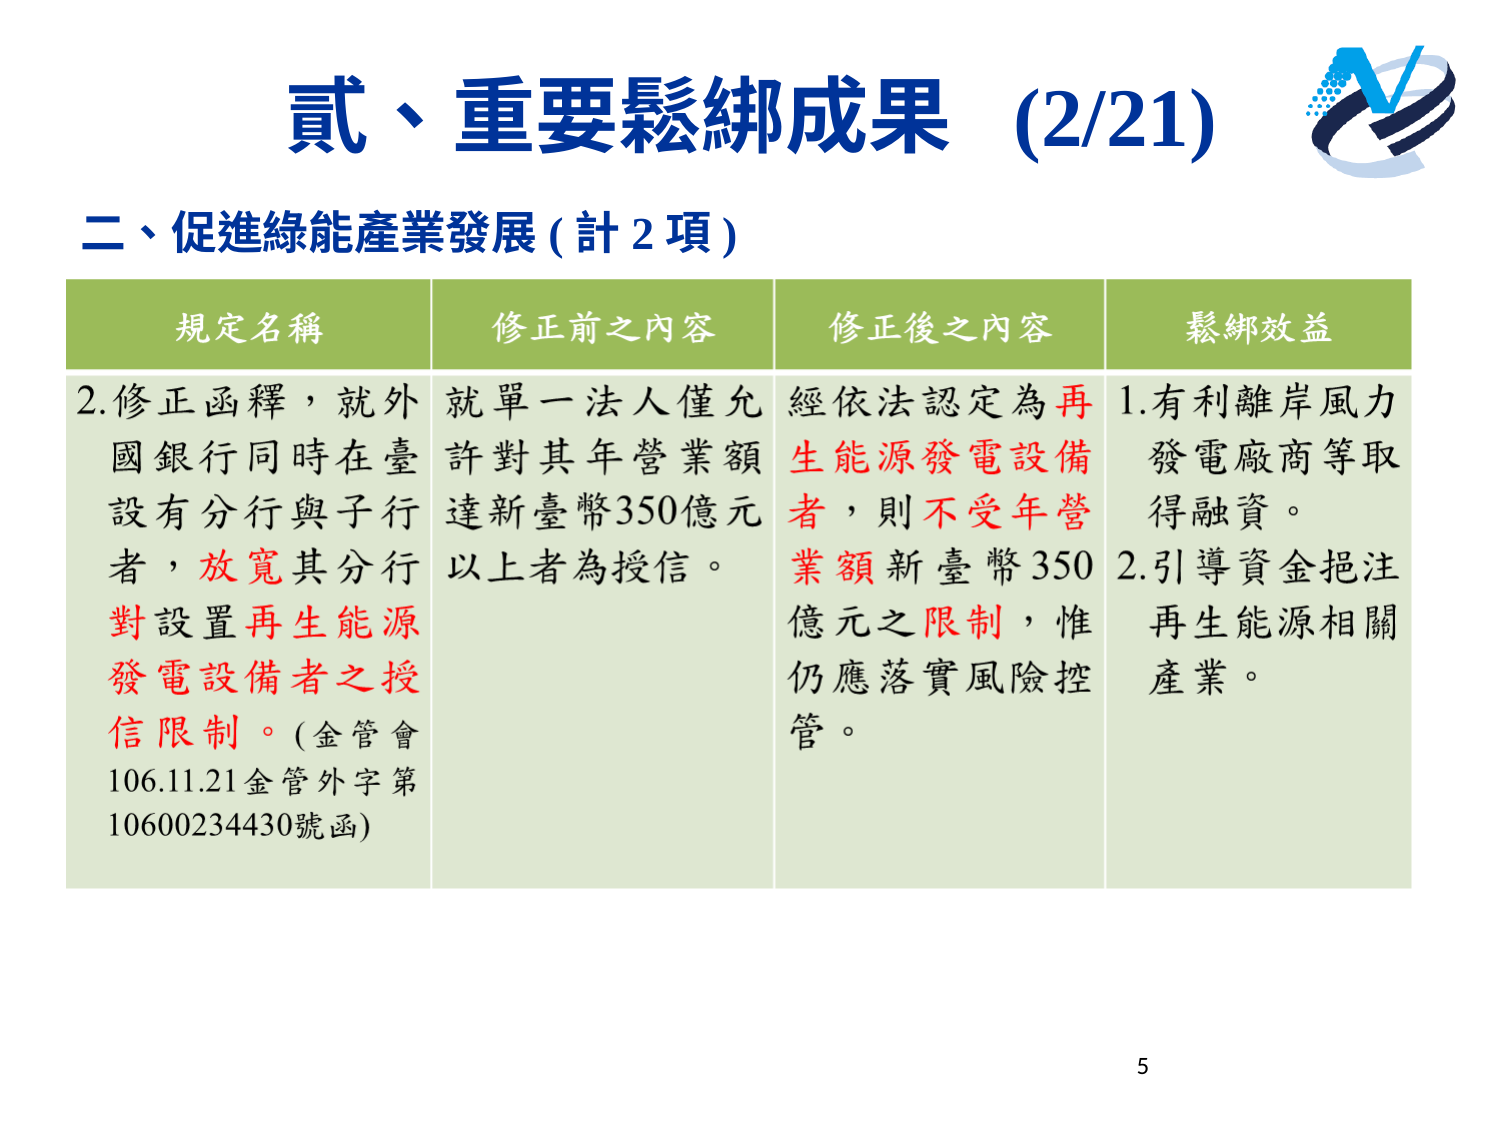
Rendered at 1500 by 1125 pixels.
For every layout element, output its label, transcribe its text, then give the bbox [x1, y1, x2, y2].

picture [64, 278, 1413, 890]
title 貳、重要鬆綁成果 (2/21) [76, 19, 1427, 207]
text_box 二、促進綠能產業發展(計2項) [64, 196, 705, 267]
text_box 5 [1121, 1035, 1472, 1095]
